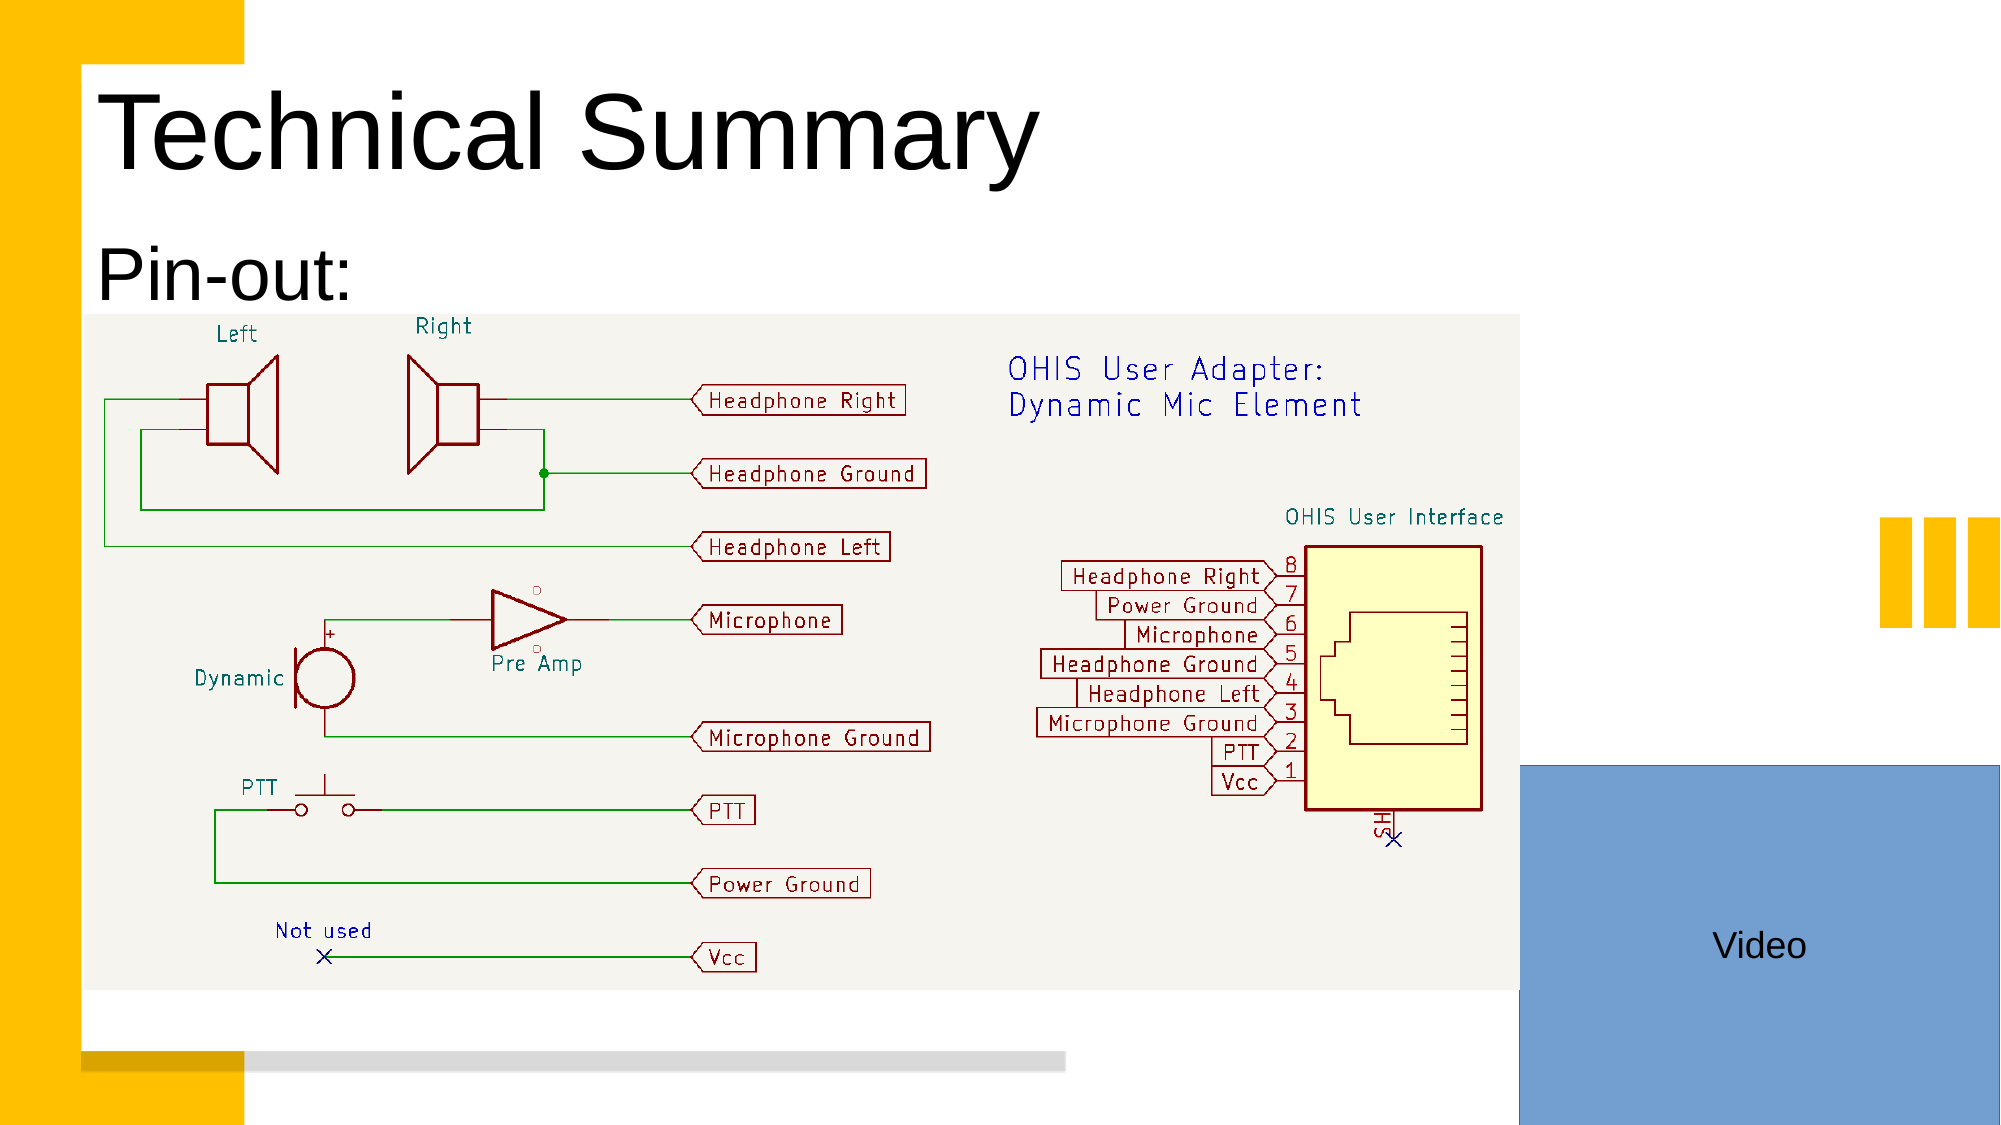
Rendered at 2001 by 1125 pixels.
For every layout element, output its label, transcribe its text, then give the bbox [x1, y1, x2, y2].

text_box [0, 0, 2000, 1125]
text_box Pin-out: [81, 224, 1276, 1036]
text_box Technical Summary [81, 64, 1921, 201]
picture [1276, 314, 1520, 991]
text_box Video [1519, 765, 2000, 1125]
